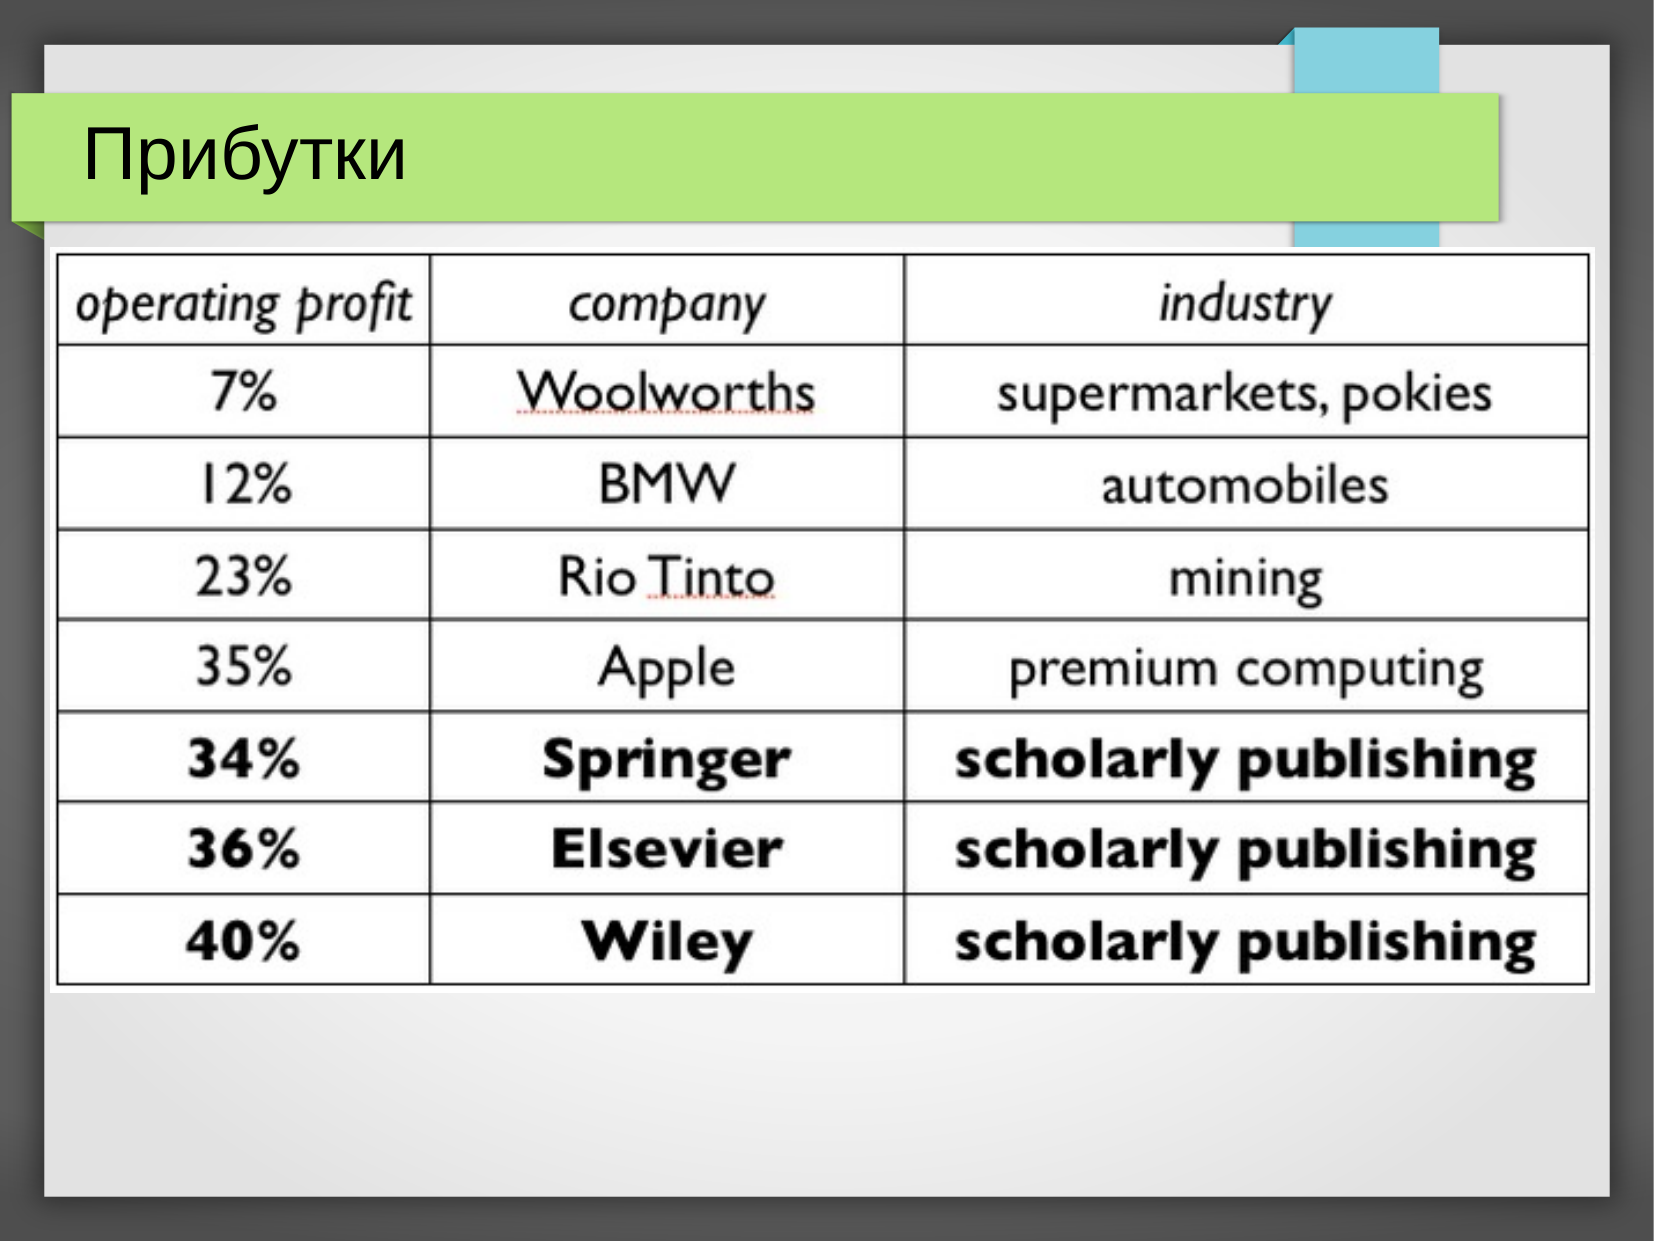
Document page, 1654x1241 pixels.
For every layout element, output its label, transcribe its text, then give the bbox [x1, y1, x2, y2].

title Прибутки [82, 94, 1264, 213]
picture [0, 0, 1654, 1241]
